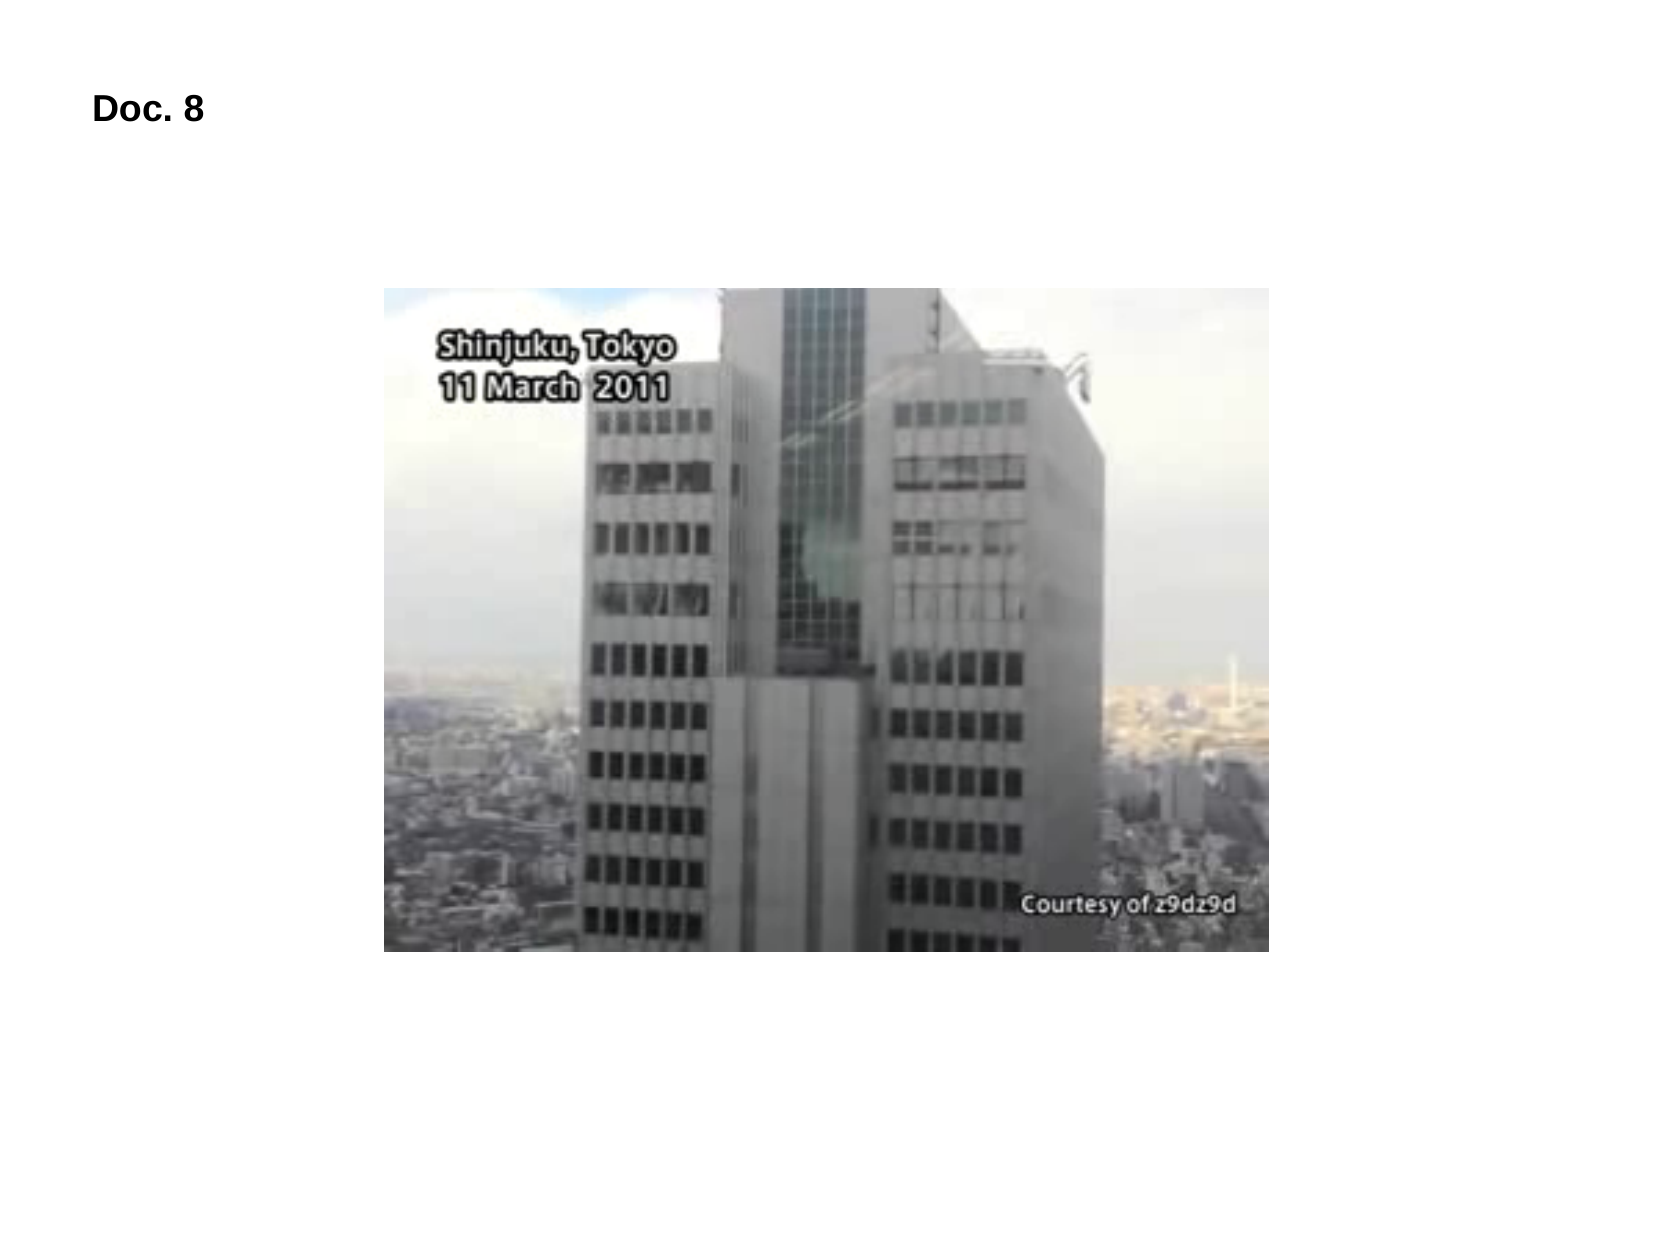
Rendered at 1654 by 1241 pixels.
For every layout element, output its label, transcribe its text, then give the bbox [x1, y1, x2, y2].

text_box [383, 287, 1270, 953]
text_box Doc. 8 [77, 80, 199, 144]
